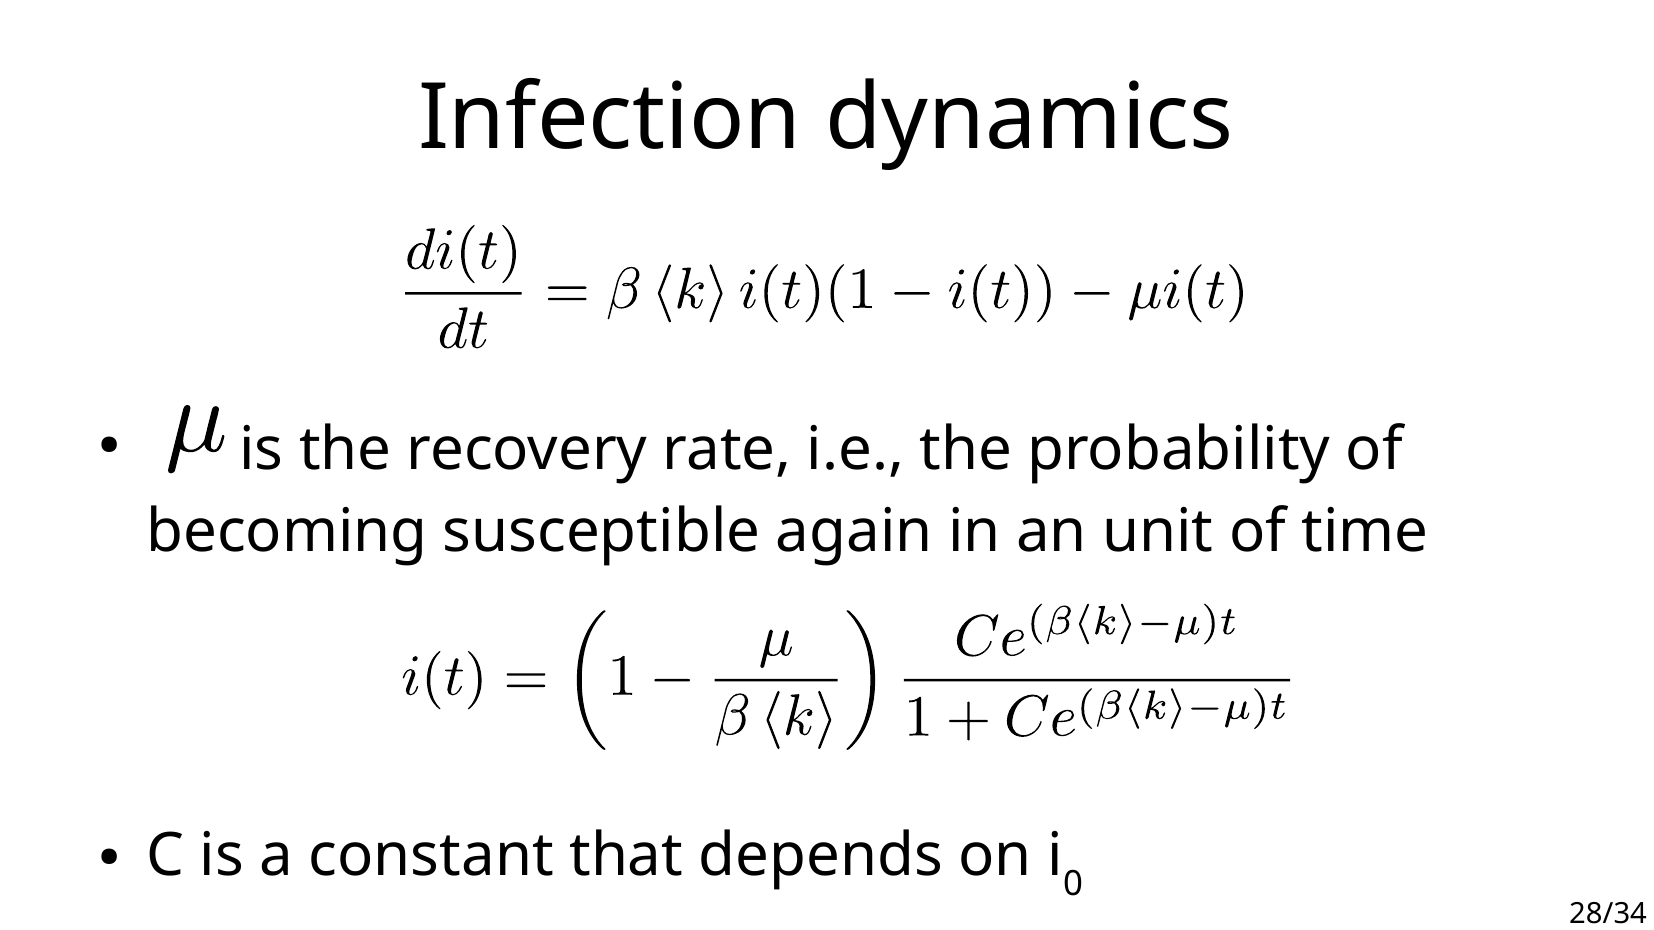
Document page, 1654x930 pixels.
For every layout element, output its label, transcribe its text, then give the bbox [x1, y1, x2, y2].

list is the recovery rate, i.e., the probability of becoming susceptible again in an unit of time C is a constant that depends on i0 [82, 405, 1571, 916]
text_box [165, 405, 228, 474]
text_box [401, 603, 1291, 751]
title Infection dynamics [82, 1, 1571, 225]
text_box [405, 224, 1249, 349]
